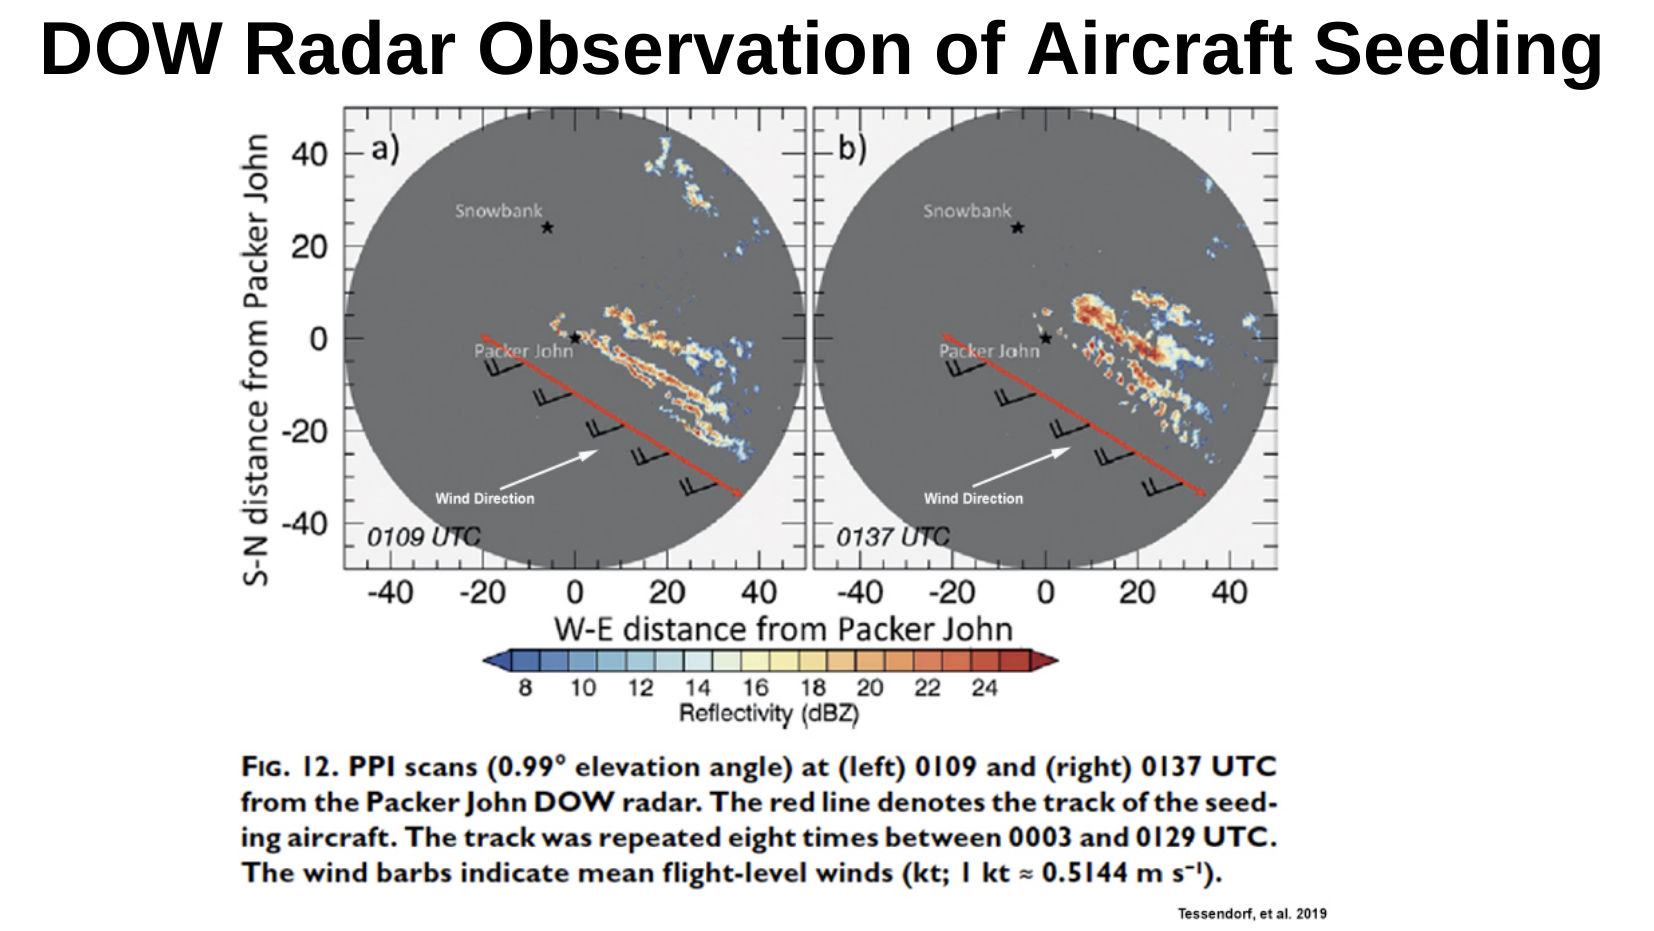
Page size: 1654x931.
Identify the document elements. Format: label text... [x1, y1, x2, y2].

title DOW Radar Observation of Aircraft Seeding [0, 0, 1651, 95]
picture [195, 95, 1333, 926]
